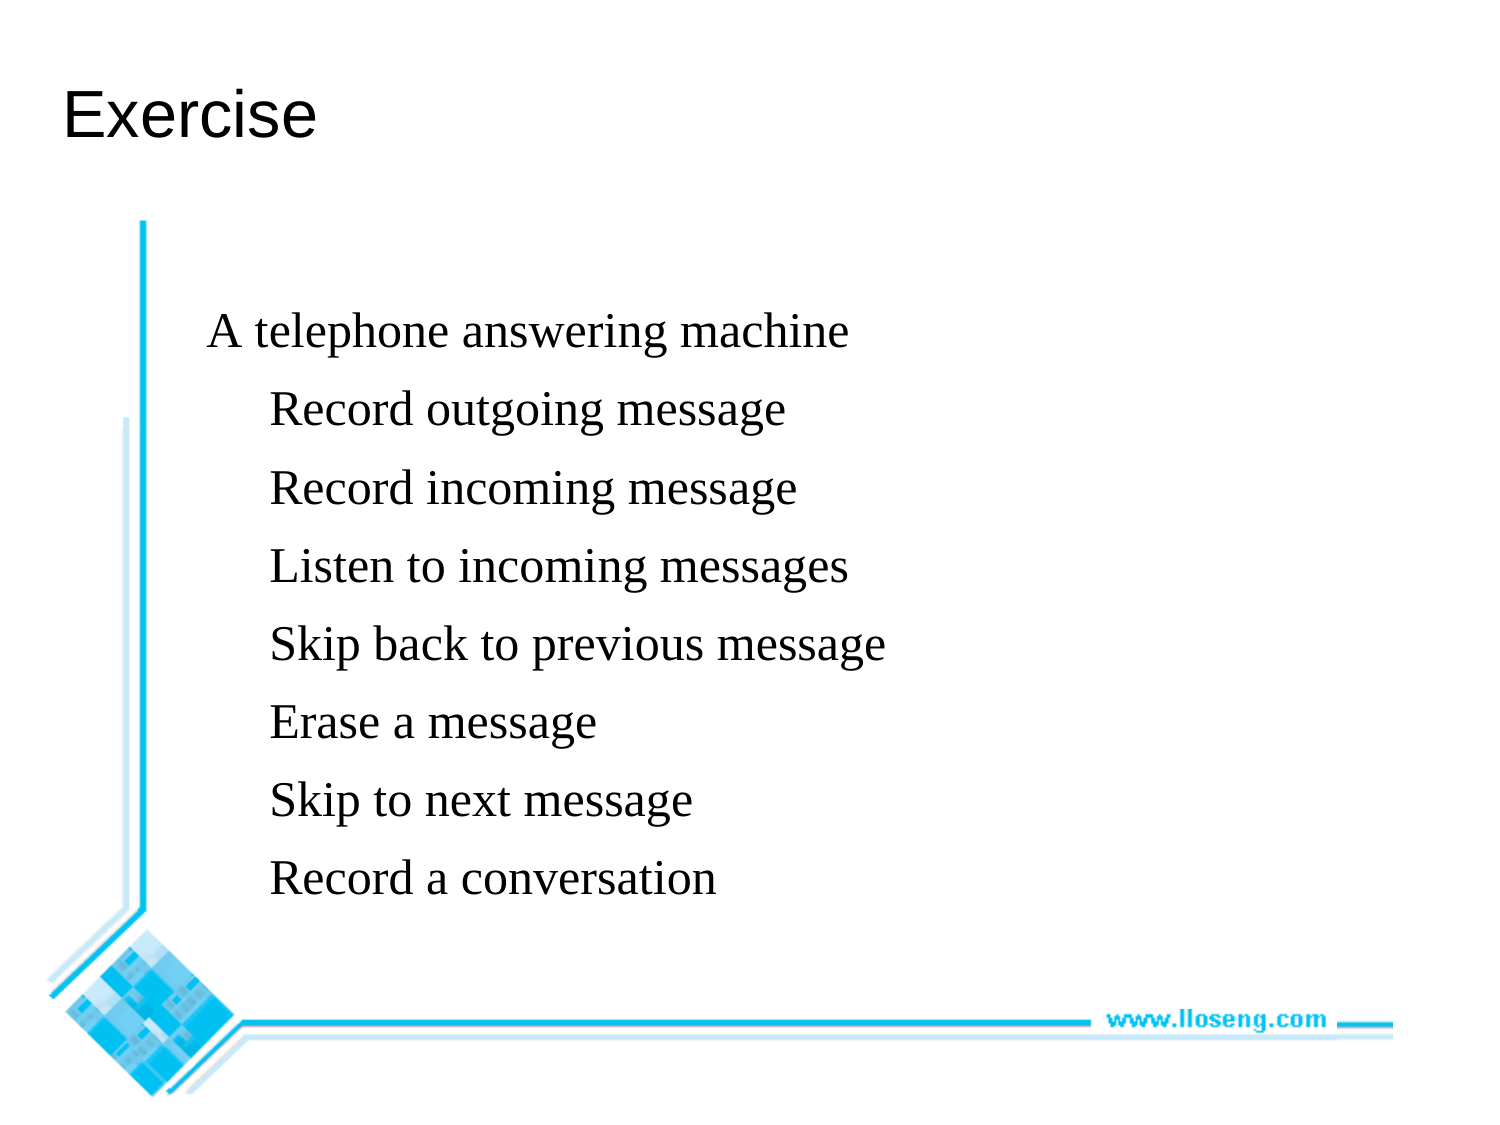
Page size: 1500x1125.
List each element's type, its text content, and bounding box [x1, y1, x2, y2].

list A telephone answering machine Record outgoing message Record incoming message Listen to incoming messages Skip back to previous message Erase a message Skip to next message Record a conversation [174, 224, 1413, 1013]
title Exercise [62, 37, 1413, 188]
picture [35, 209, 1393, 1099]
